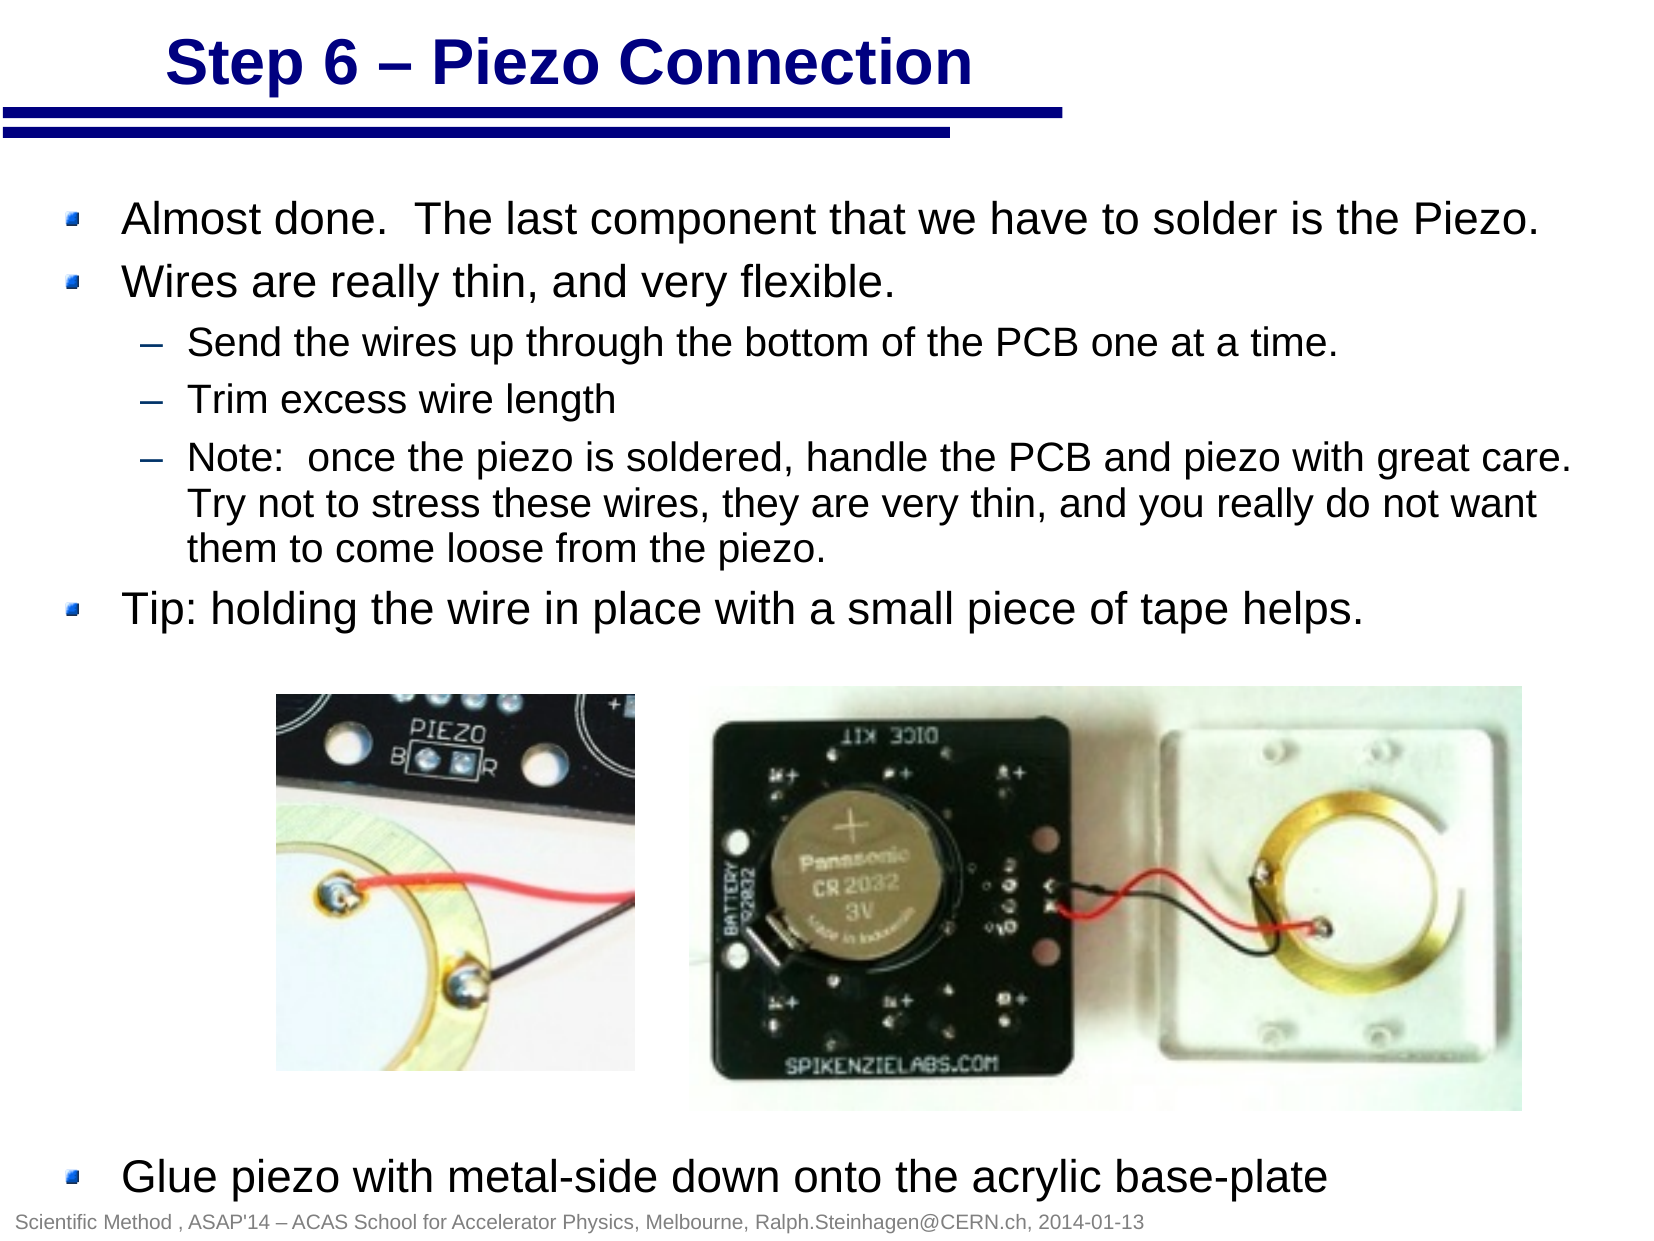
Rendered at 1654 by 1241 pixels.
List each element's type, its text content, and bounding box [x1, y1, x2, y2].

list Almost done. The last component that we have to solder is the Piezo. Wires are really thin, and very flexible. Send the wires up through the bottom of the PCB one at a time. Trim excess wire length Note: once the piezo is soldered, handle the PCB and piezo with great care. Try not to stress these wires, they are very thin, and you really do not want them to come loose from the piezo. Tip: holding the wire in place with a small piece of tape helps. Glue piezo with metal-side down onto the acrylic base-plate [65, 192, 1628, 1205]
title Step 6 – Piezo Connection [165, 0, 1323, 124]
picture [689, 686, 1522, 1111]
picture [276, 694, 635, 1071]
